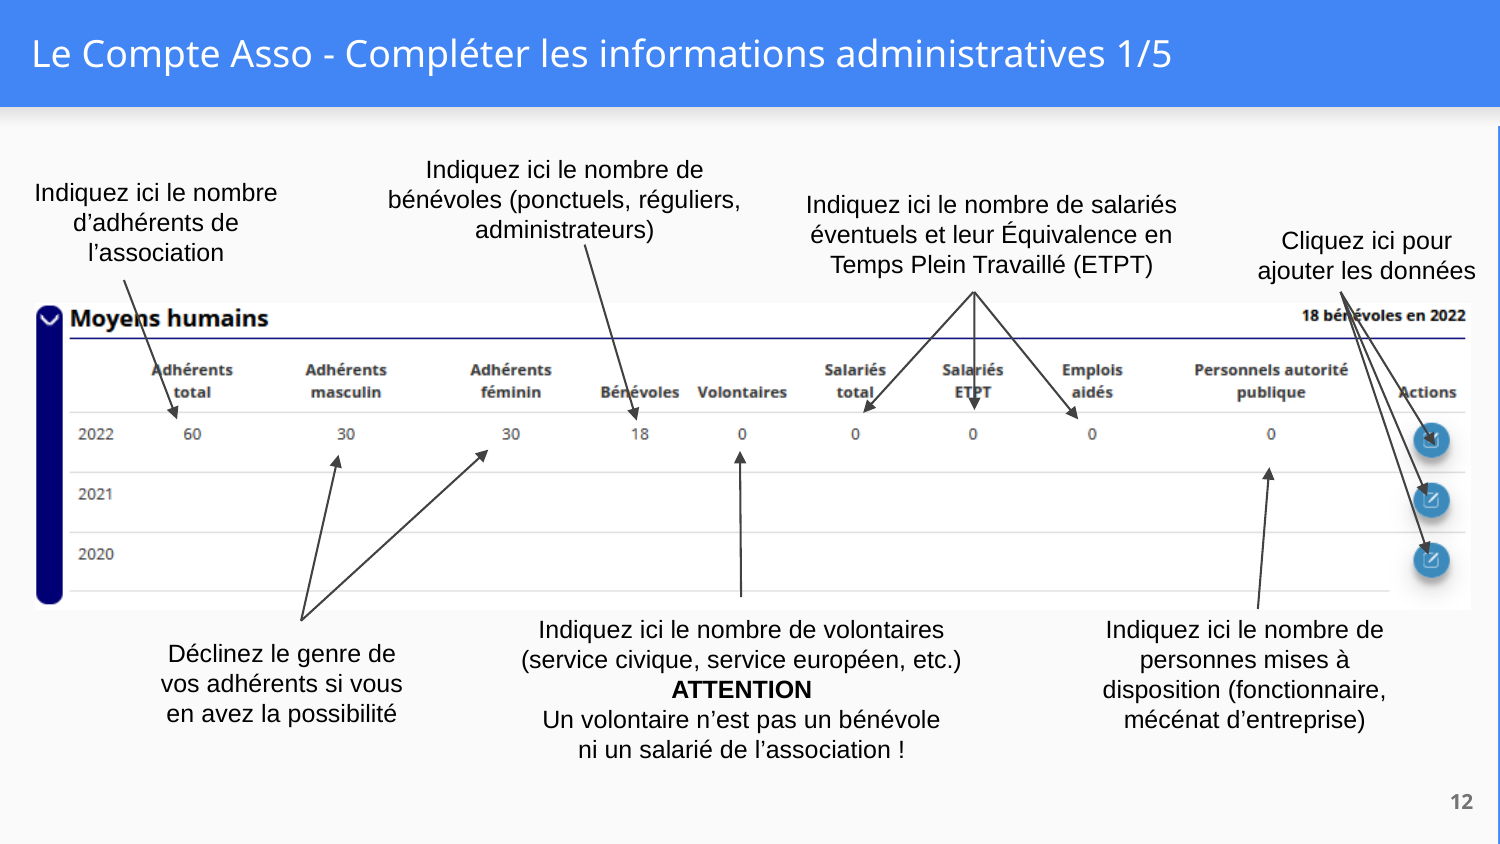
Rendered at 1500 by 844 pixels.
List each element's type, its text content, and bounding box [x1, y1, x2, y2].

text_box Indiquez ici le nombre de bénévoles (ponctuels, réguliers, administrateurs) [371, 138, 758, 203]
text_box Indiquez ici le nombre de volontaires (service civique, service européen, etc.) ATTENTION Un volontaire n’est pas un bénévole ni un salarié de l’association ! [478, 599, 1006, 664]
text_box Déclinez le genre de vos adhérents si vous en avez la possibilité [135, 622, 429, 748]
text_box Indiquez ici le nombre de salariés éventuels et leur Équivalence en Temps Plein Travaillé (ETPT) [761, 173, 1222, 239]
picture [35, 303, 1471, 611]
text_box Indiquez ici le nombre d’adhérents de l’association [17, 161, 295, 247]
title Le Compte Asso - Compléter les informations administratives 1/5 [16, 2, 1464, 102]
slide_number <numéro> [1398, 770, 1489, 835]
text_box Indiquez ici le nombre de personnes mises à disposition (fonctionnaire, mécénat d’entreprise) [1068, 599, 1422, 664]
text_box Cliquez ici pour ajouter les données [1234, 209, 1500, 274]
